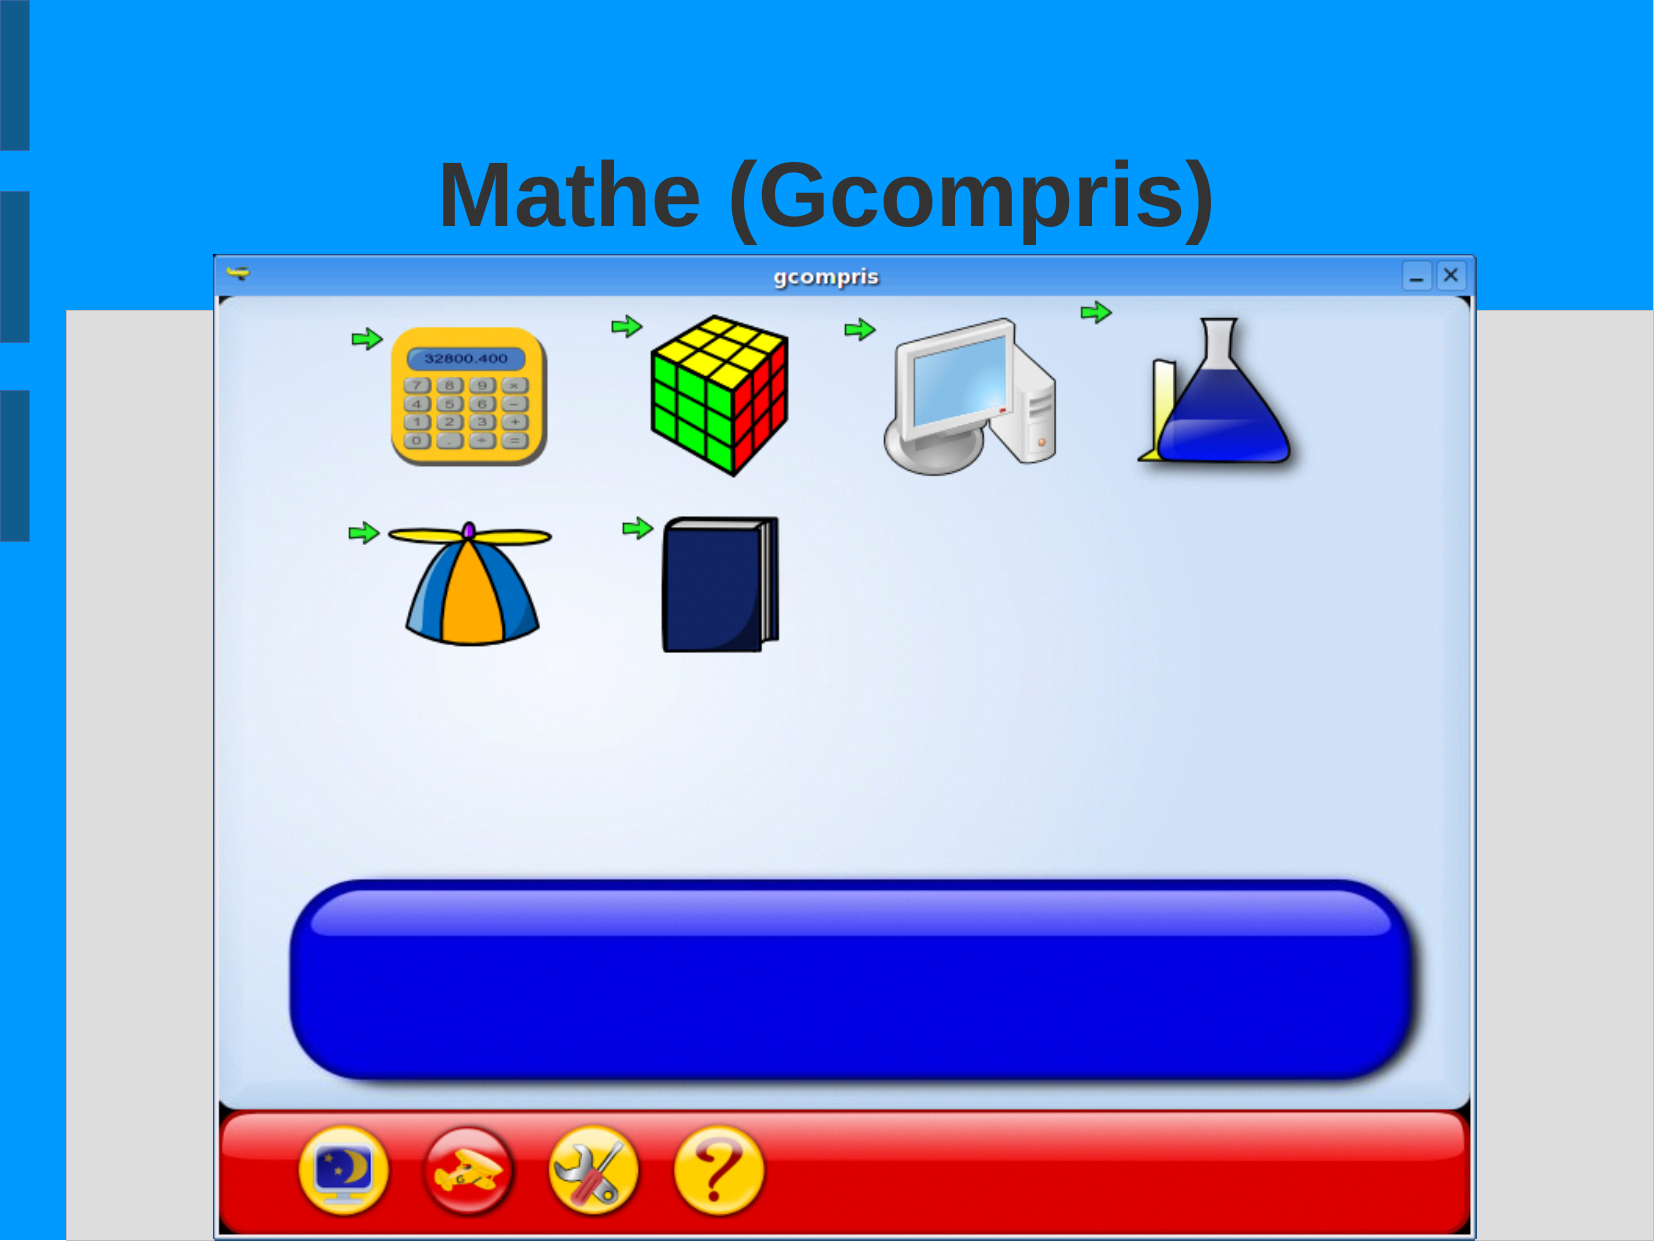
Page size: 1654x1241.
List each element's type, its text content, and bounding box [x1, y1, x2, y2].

title Mathe (Gcompris) [121, 91, 1534, 299]
picture [213, 254, 1477, 1241]
